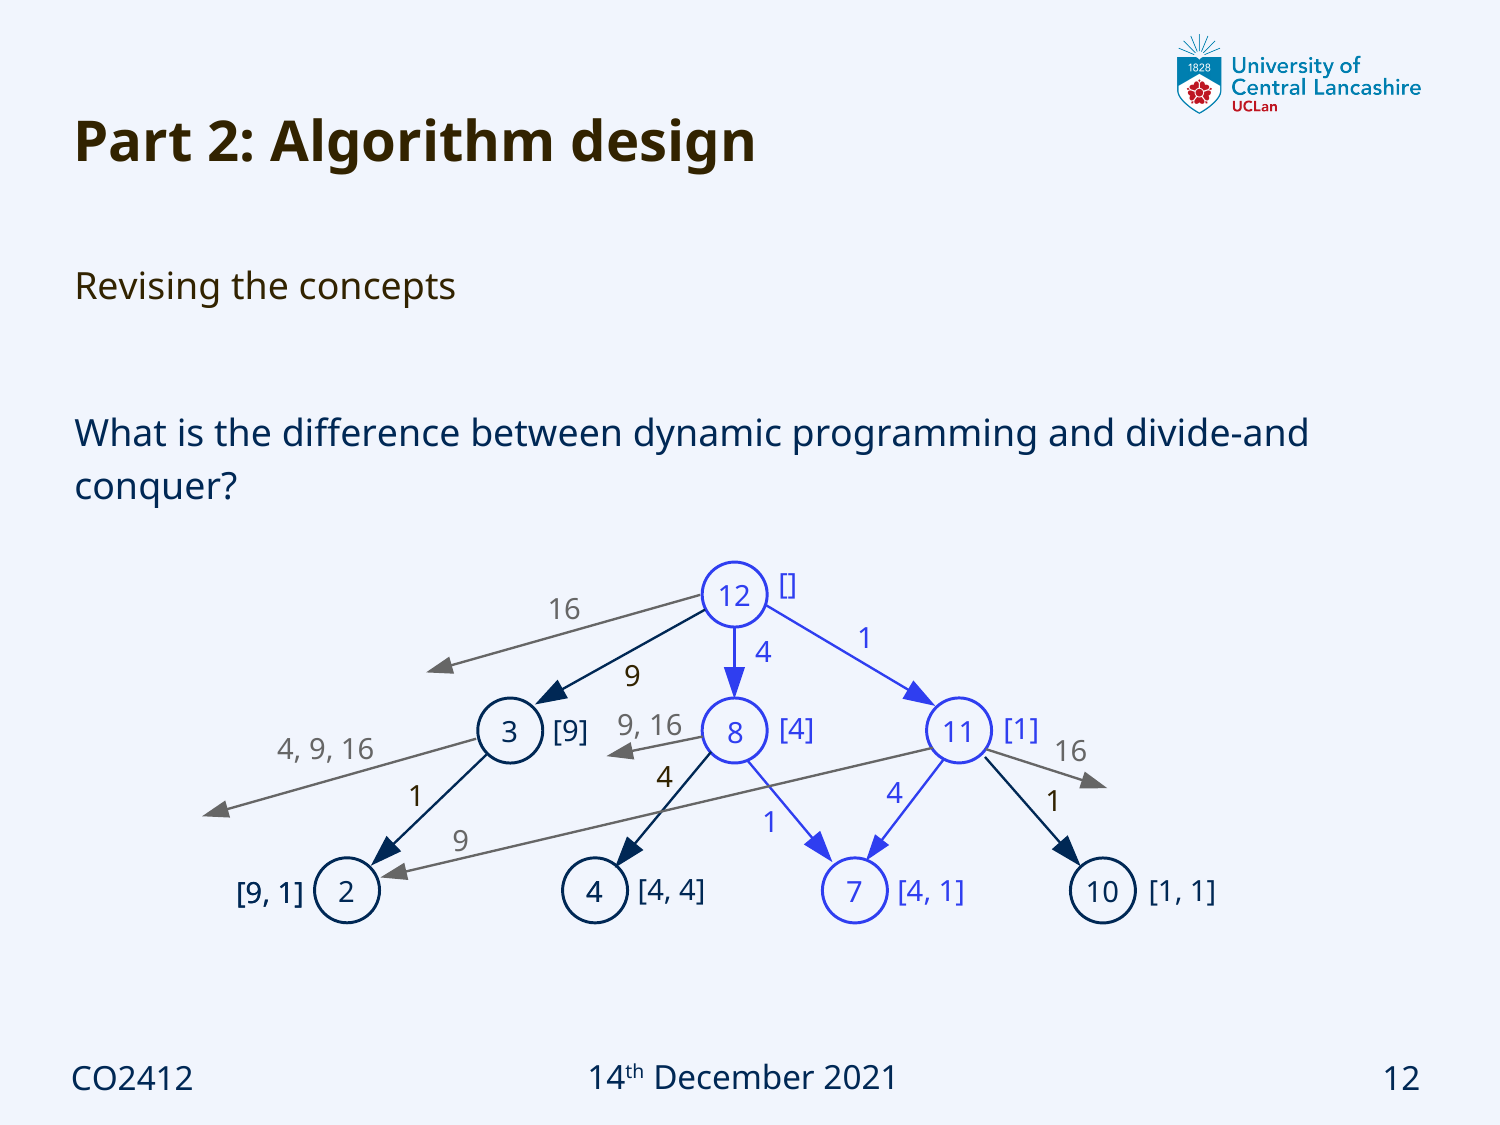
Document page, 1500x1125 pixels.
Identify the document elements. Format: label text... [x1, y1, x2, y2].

text_box 7 [816, 865, 875, 916]
text_box 4 [871, 767, 926, 818]
text_box What is the difference between dynamic programming and divide-and conquer? [59, 394, 1488, 462]
text_box 4 [556, 865, 633, 916]
text_box 1 [1017, 775, 1091, 825]
text_box 4 [727, 625, 801, 676]
text_box 16 [527, 582, 601, 633]
text_box 9 [596, 649, 669, 700]
text_box [1, 1] [1126, 865, 1239, 916]
text_box 1 [734, 795, 807, 850]
text_box 10 [1064, 865, 1126, 916]
text_box [9, 1] [214, 866, 326, 917]
text_box [] [743, 558, 832, 609]
text_box 1 [829, 645, 857, 662]
text_box Revising the concepts [59, 246, 1435, 337]
title Part 2: Algorithm design [58, 54, 1500, 224]
text_box 4, 9, 16 [247, 723, 405, 774]
text_box [4, 4] [615, 863, 728, 914]
text_box 2 [308, 865, 385, 916]
text_box 3 [471, 705, 548, 756]
text_box 9, 16 [602, 699, 700, 749]
text_box 11 [920, 705, 997, 756]
text_box 1 [379, 769, 453, 820]
text_box [1] [977, 703, 1066, 754]
text_box 8 [697, 707, 774, 757]
text_box 12 [696, 569, 773, 620]
picture [1177, 34, 1421, 54]
text_box 4 [628, 751, 702, 802]
text_box 1 [829, 611, 902, 662]
text_box [4] [752, 703, 841, 754]
text_box [4, 1] [875, 865, 988, 916]
text_box 16 [1034, 724, 1108, 775]
text_box 9 [437, 814, 486, 865]
text_box [9] [526, 704, 615, 755]
